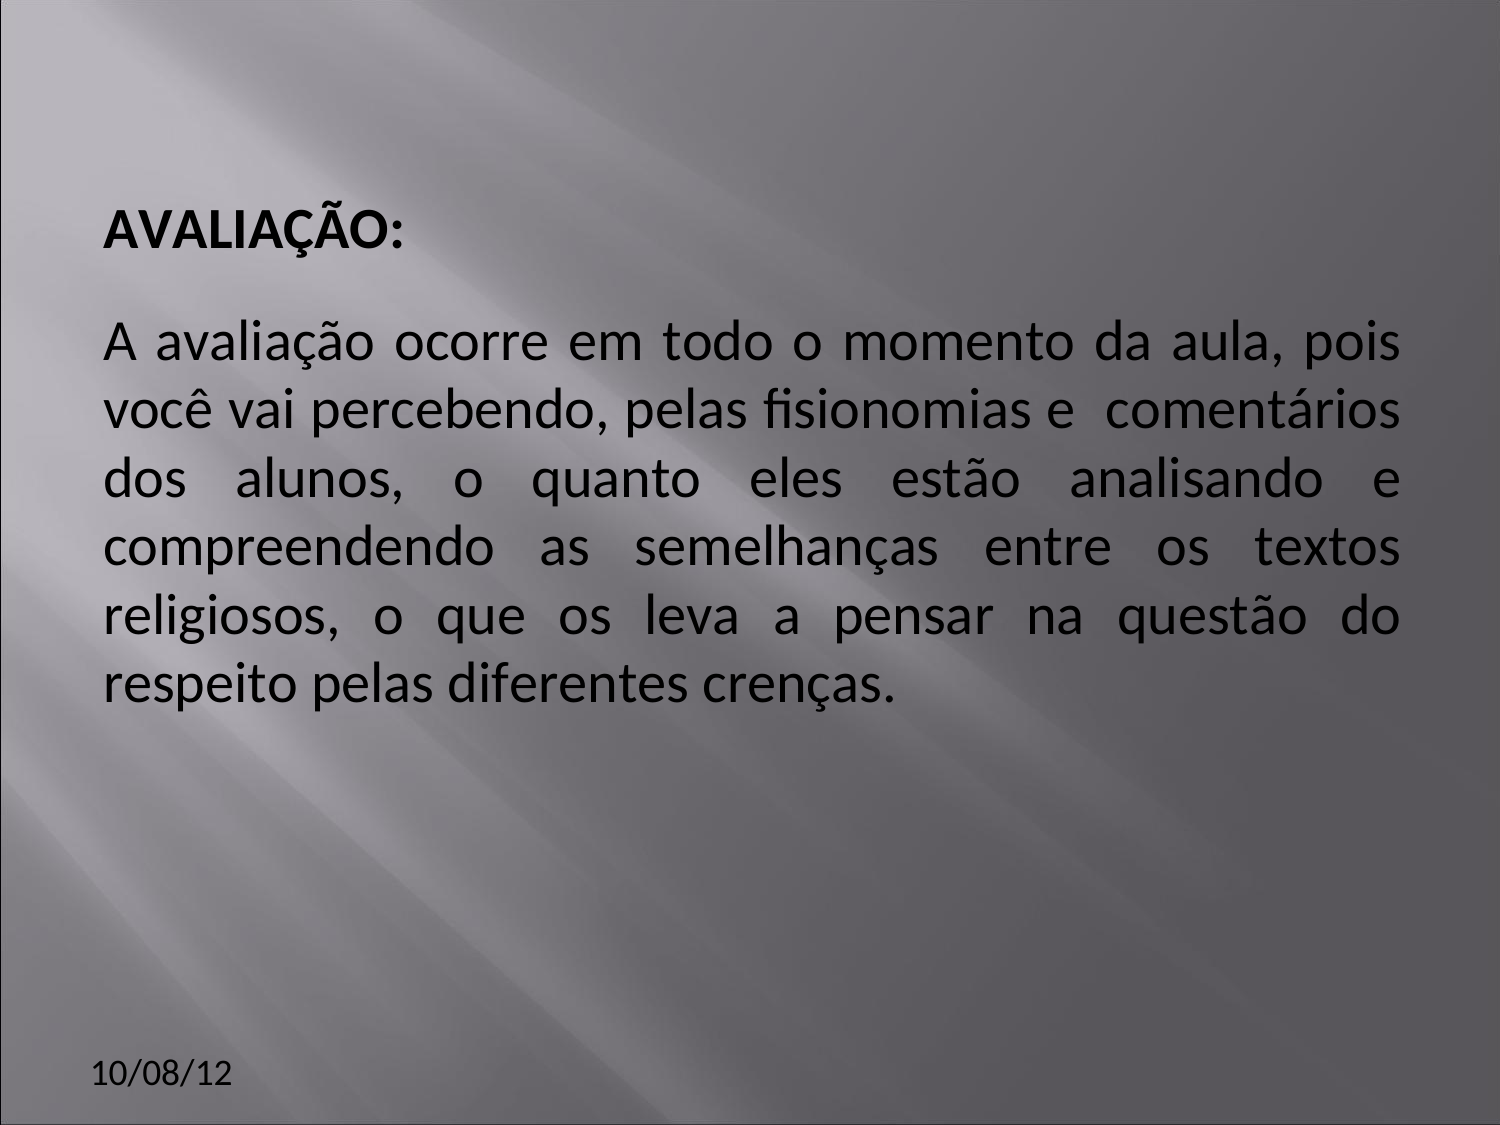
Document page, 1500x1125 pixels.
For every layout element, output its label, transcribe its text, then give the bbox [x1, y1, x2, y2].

picture [0, 0, 1500, 1125]
text_box 10/08/12 [75, 1042, 425, 1125]
text_box AVALIAÇÃO: A avaliação ocorre em todo o momento da aula, pois você vai percebendo, pelas fisionomias e comentários dos alunos, o quanto eles estão analisando e compreendendo as semelhanças entre os textos religiosos, o que os leva a pensar na questão do respeito pelas diferentes crenças. [88, 184, 1418, 1034]
